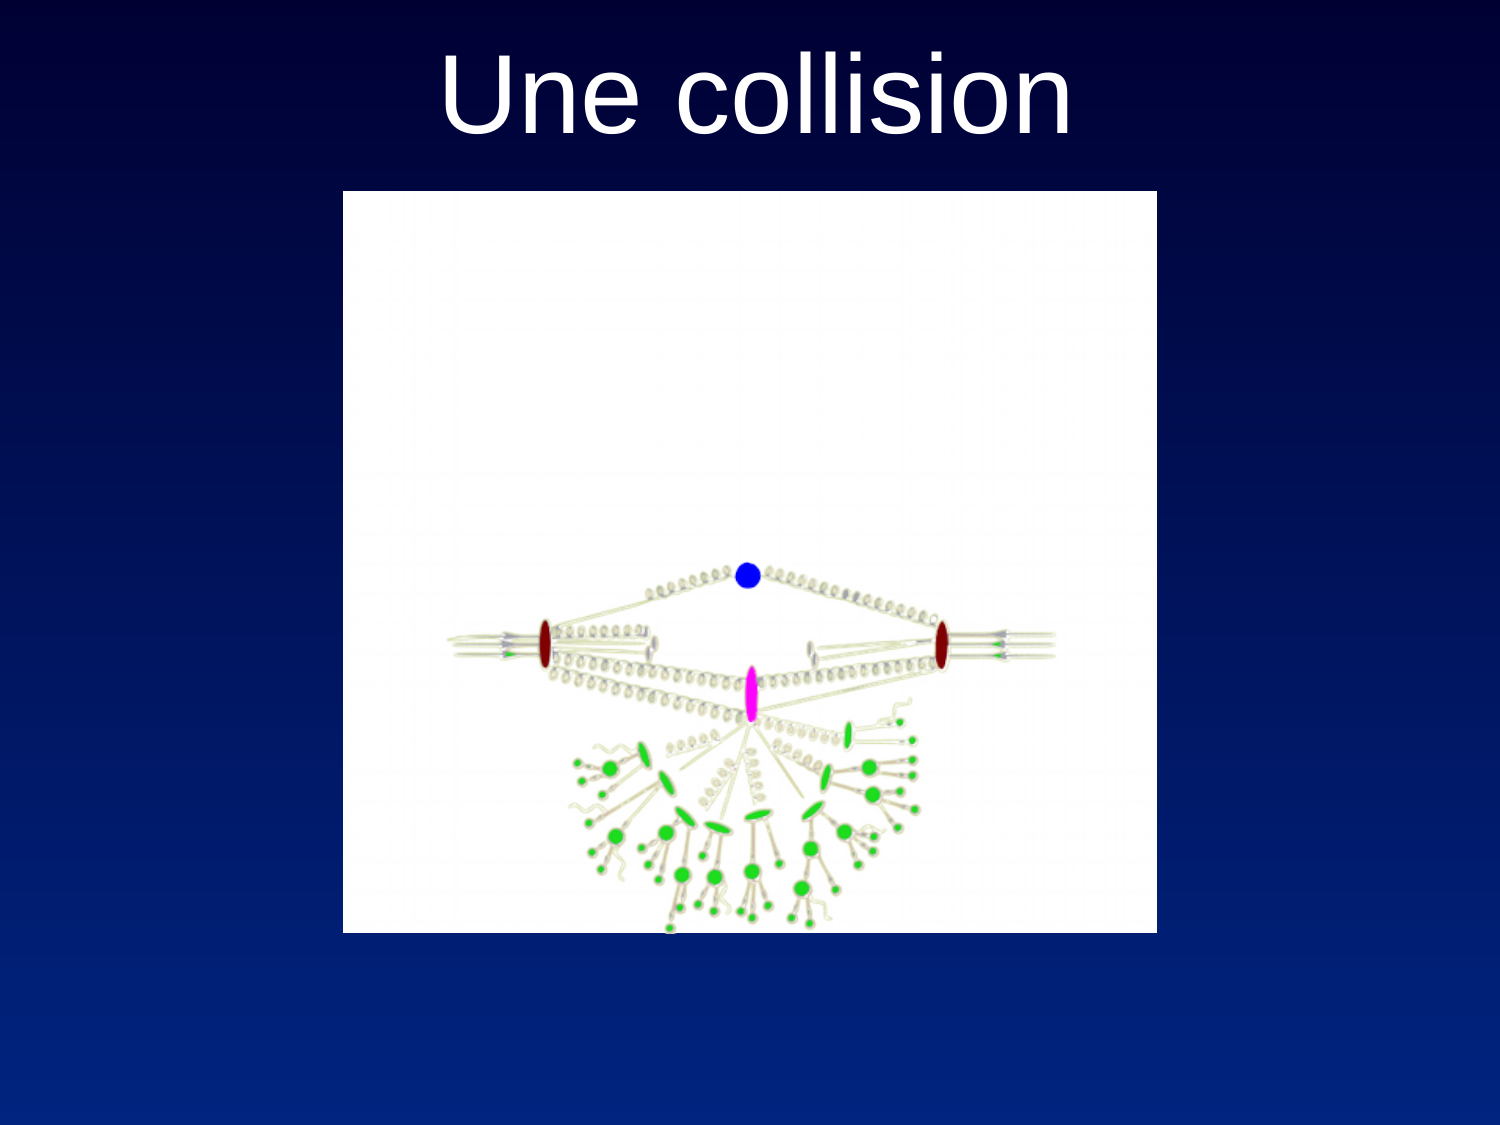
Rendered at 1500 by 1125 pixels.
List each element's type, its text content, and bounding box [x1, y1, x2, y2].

title Une collision [11, 0, 1500, 189]
picture [343, 190, 1157, 934]
